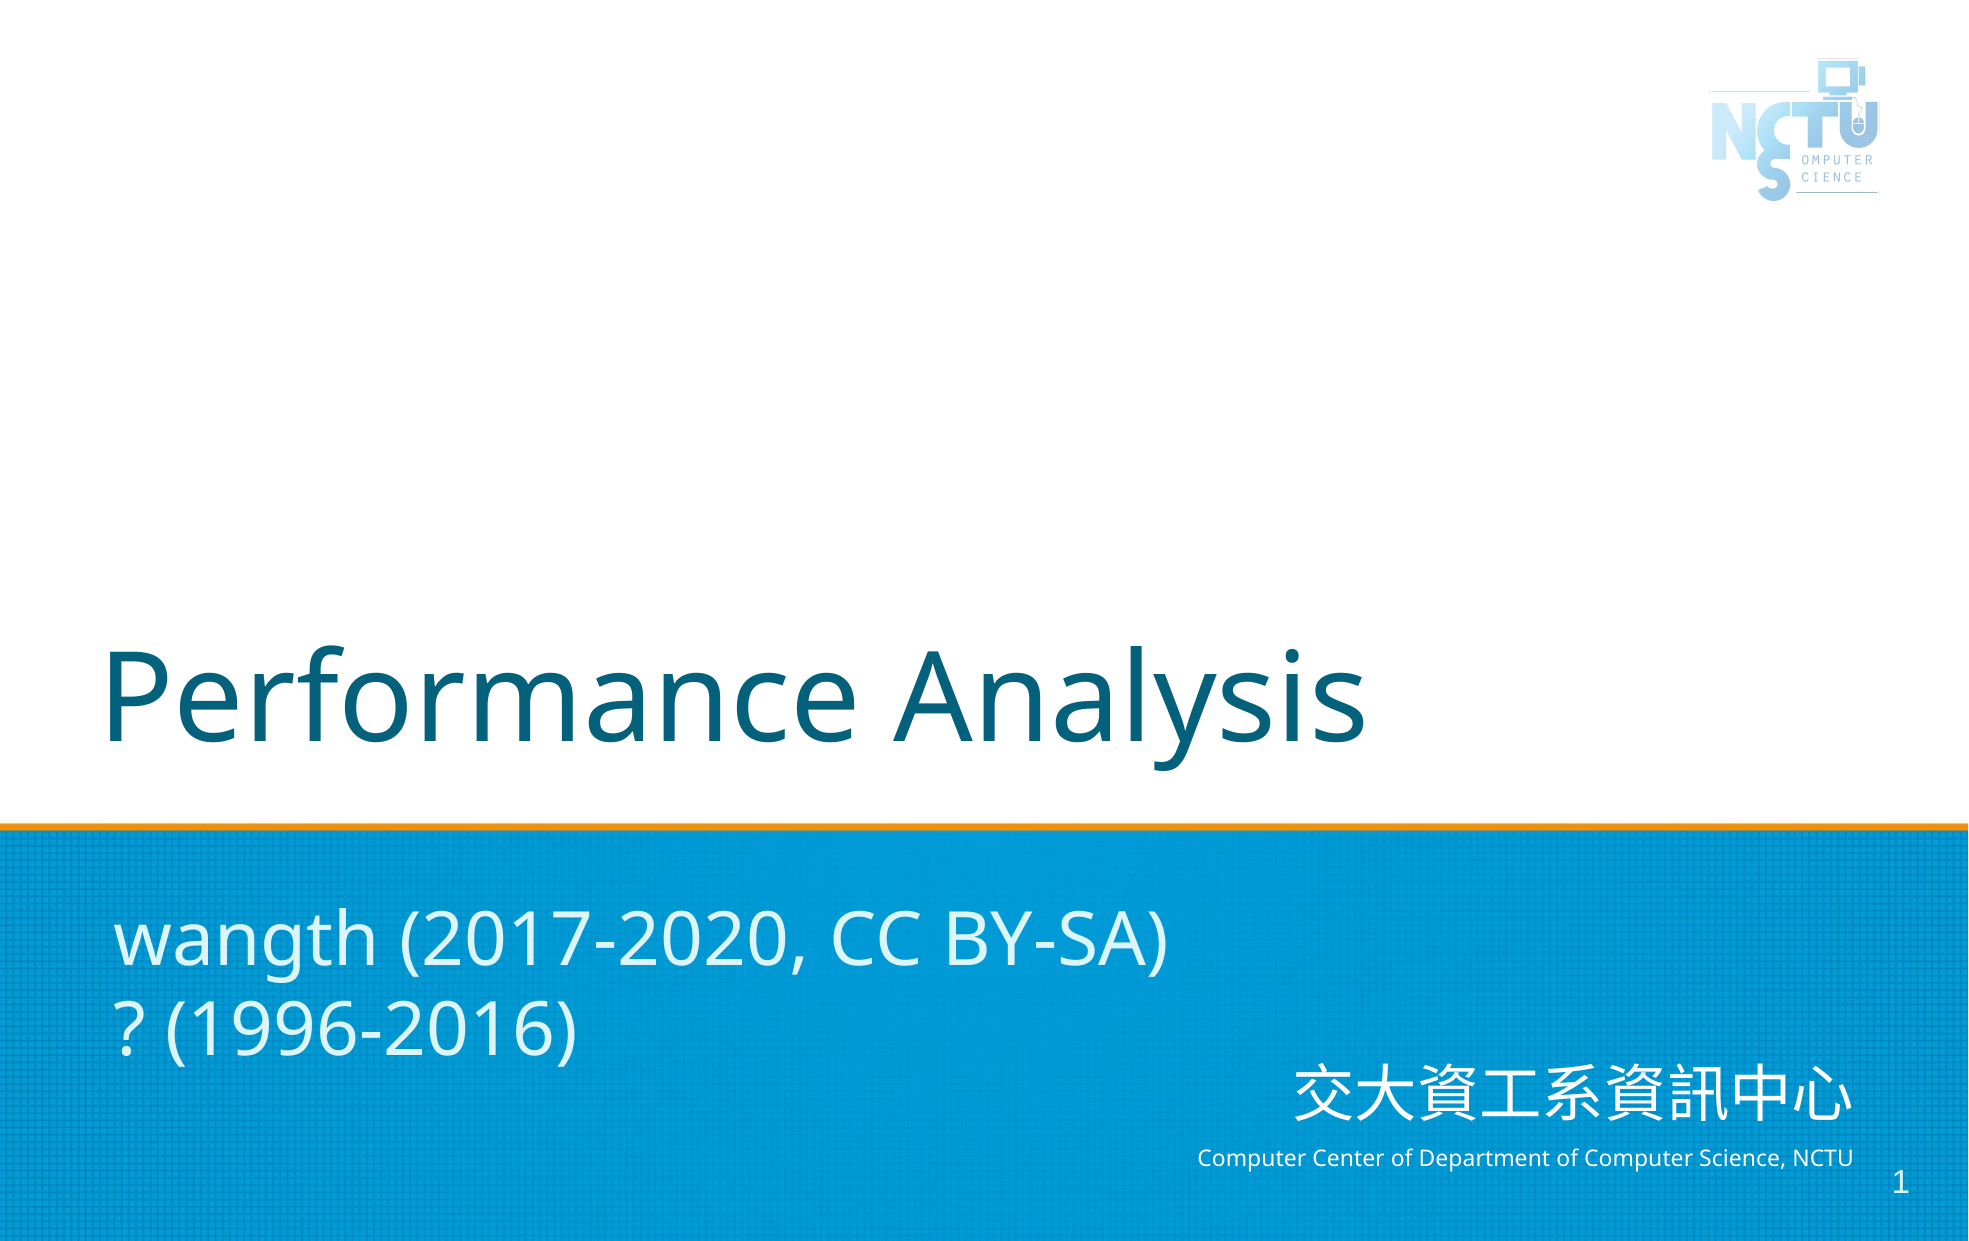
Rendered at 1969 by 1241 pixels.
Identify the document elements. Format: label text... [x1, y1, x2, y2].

slide_number <number> [1841, 1145, 1960, 1241]
picture [0, 0, 1969, 832]
title Performance Analysis [98, 559, 1870, 767]
subtitle wangth (2017-2020, CC BY-SA) ? (1996-2016) [98, 875, 1783, 1103]
